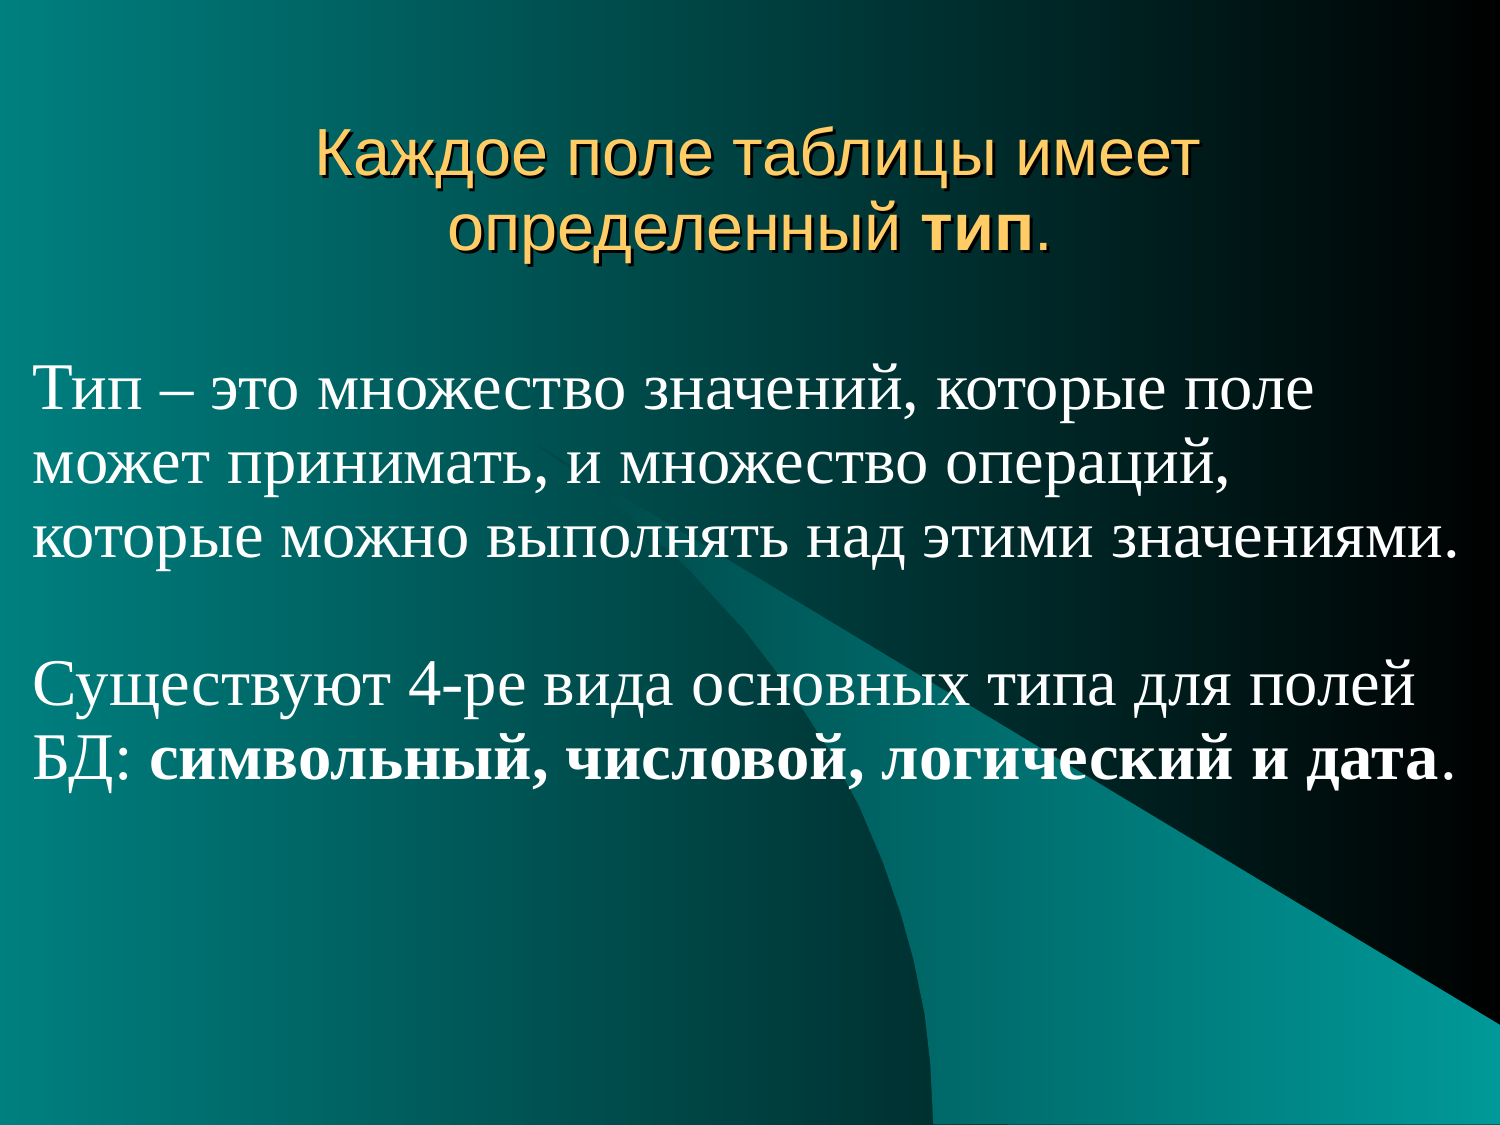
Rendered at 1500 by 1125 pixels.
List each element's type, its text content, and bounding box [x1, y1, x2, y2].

title Каждое поле таблицы имеет определенный тип. [76, 87, 1440, 342]
subtitle Тип – это множество значений, которые поле может принимать, и множество операций, которые можно выполнять над этими значениями. Существуют 4-ре вида основных типа для полей БД: символьный, числовой, логический и дата. [17, 342, 1488, 918]
